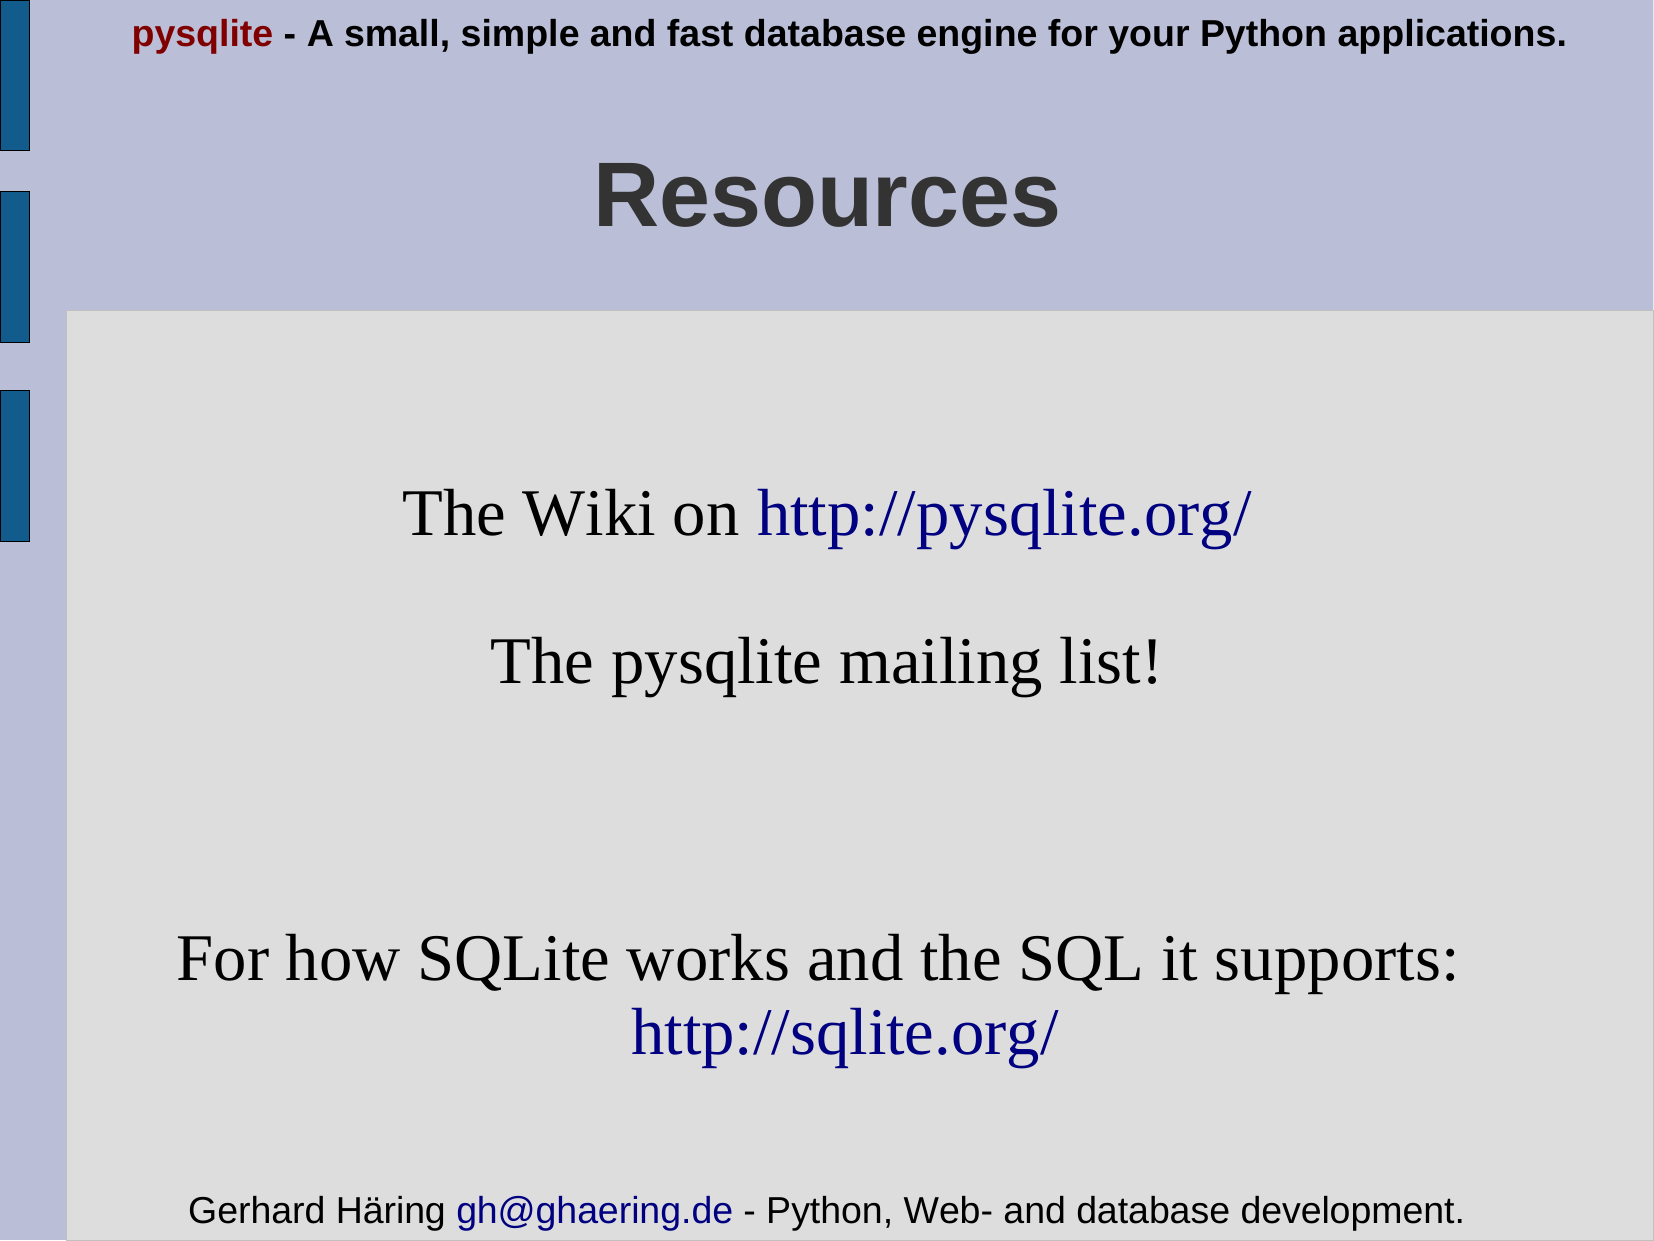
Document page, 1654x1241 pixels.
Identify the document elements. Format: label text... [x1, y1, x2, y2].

title Resources [121, 91, 1534, 299]
subtitle The Wiki on http://pysqlite.org/ The pysqlite mailing list! For how SQLite works and the SQL it supports: http://sqlite.org/ [121, 344, 1534, 1127]
